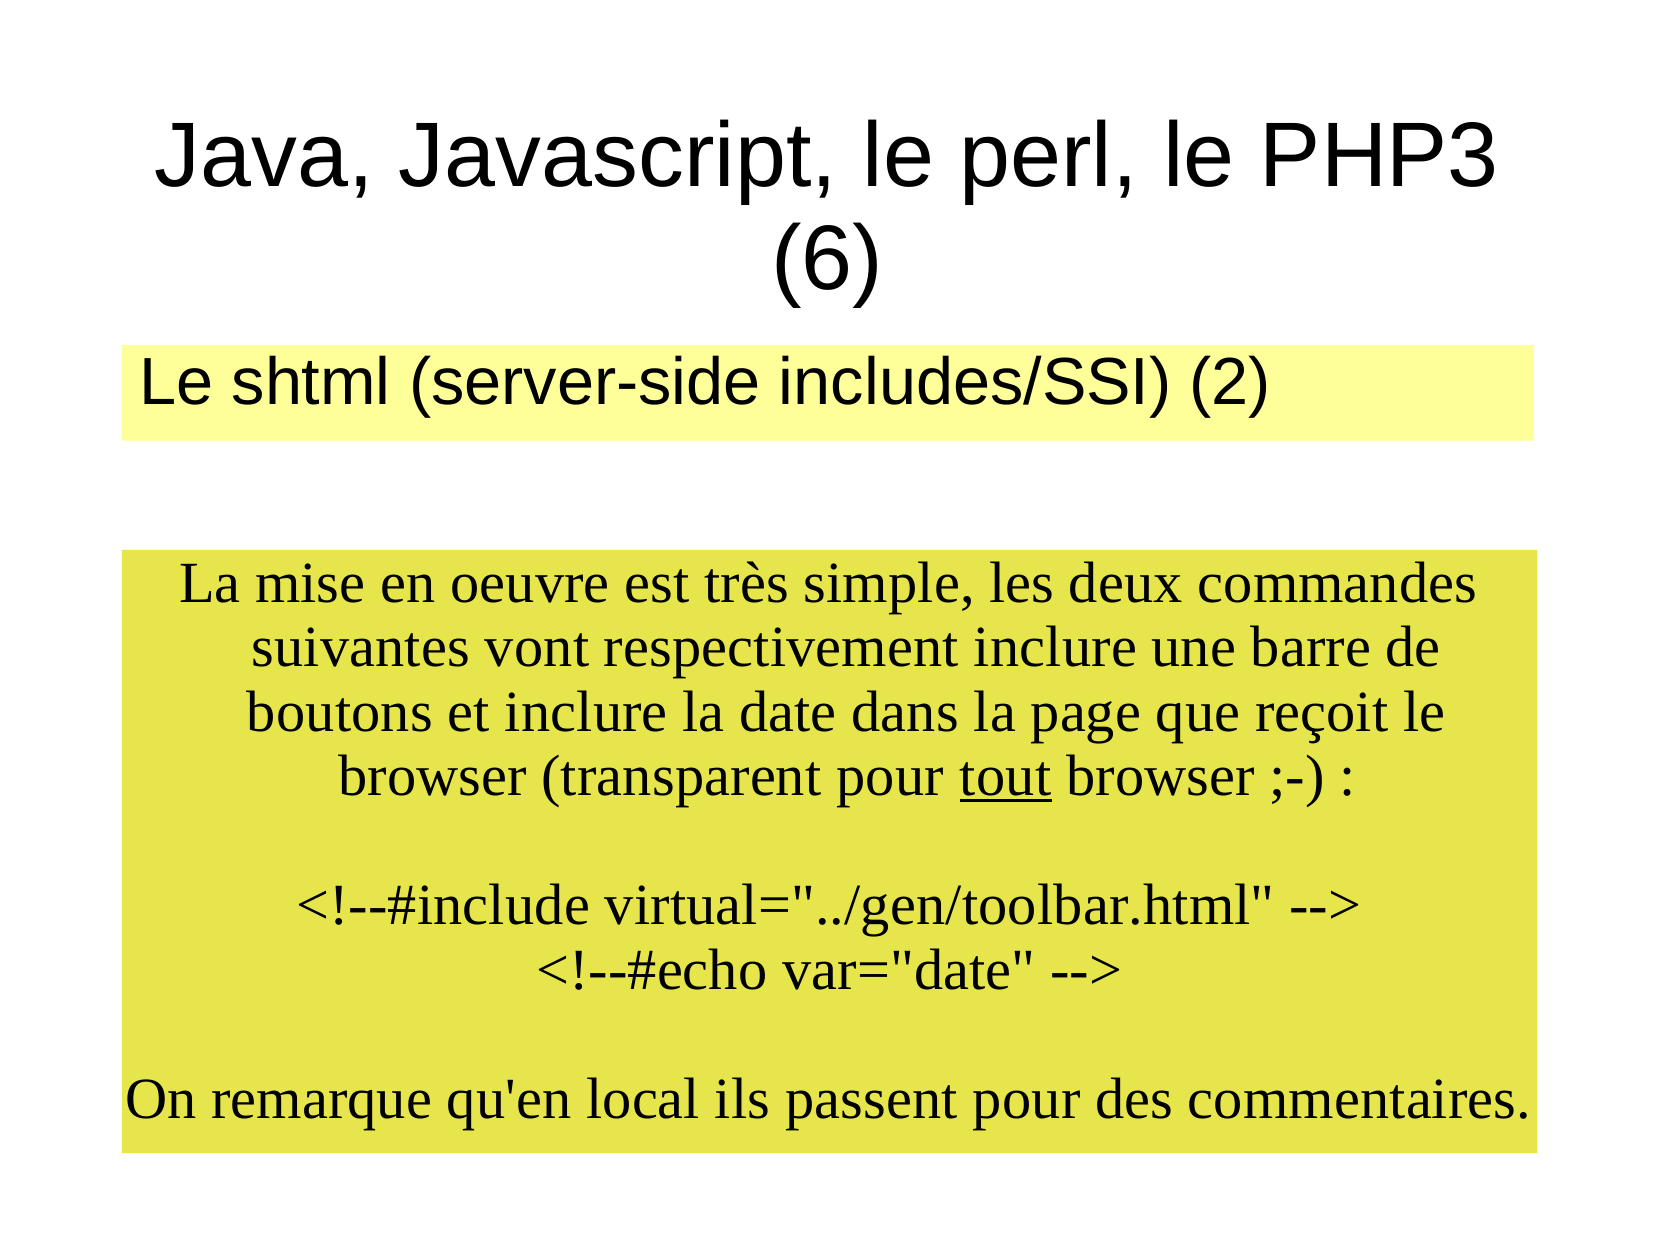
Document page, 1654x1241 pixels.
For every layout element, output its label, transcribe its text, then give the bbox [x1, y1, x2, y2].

text_box La mise en oeuvre est très simple, les deux commandes suivantes vont respectivement inclure une barre de boutons et inclure la date dans la page que reçoit le browser (transparent pour tout browser ;-) : <!--#include virtual="../gen/toolbar.html" --> <!--#echo var="date" --> On remarque qu'en local ils passent pour des commentaires. [121, 549, 1538, 1154]
list Le shtml (server-side includes/SSI) (2) [121, 344, 1534, 441]
title Java, Javascript, le perl, le PHP3 (6) [121, 102, 1534, 311]
